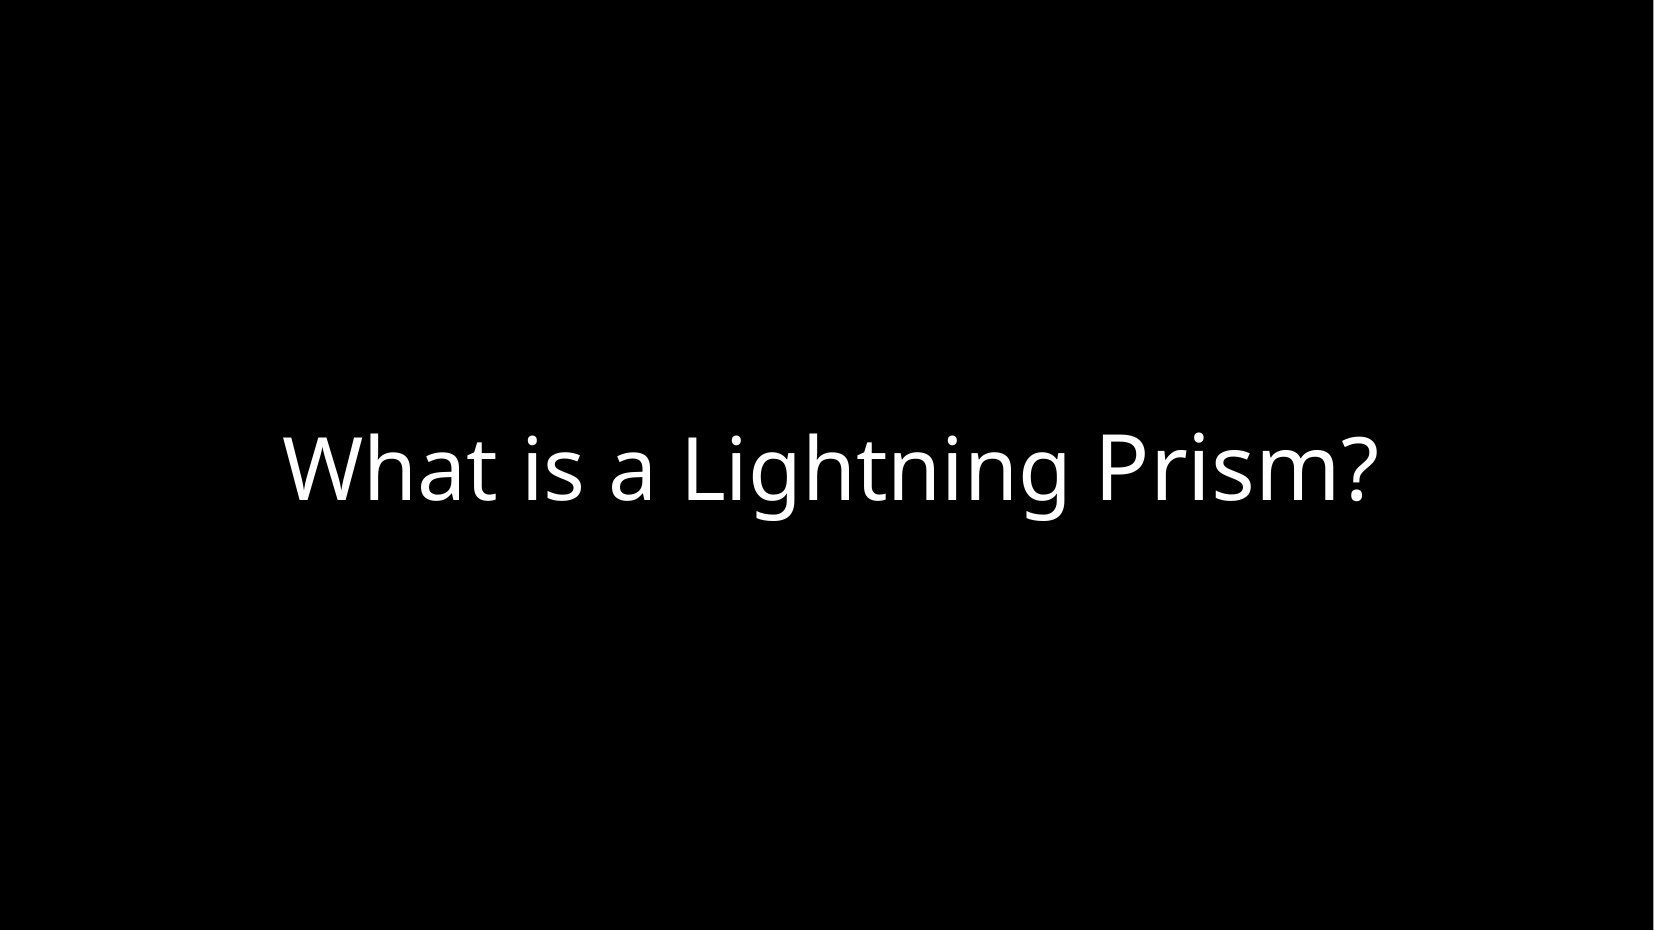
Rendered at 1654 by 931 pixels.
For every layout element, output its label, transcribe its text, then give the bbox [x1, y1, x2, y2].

subtitle What is a Lightning Prism? [86, 105, 1576, 826]
